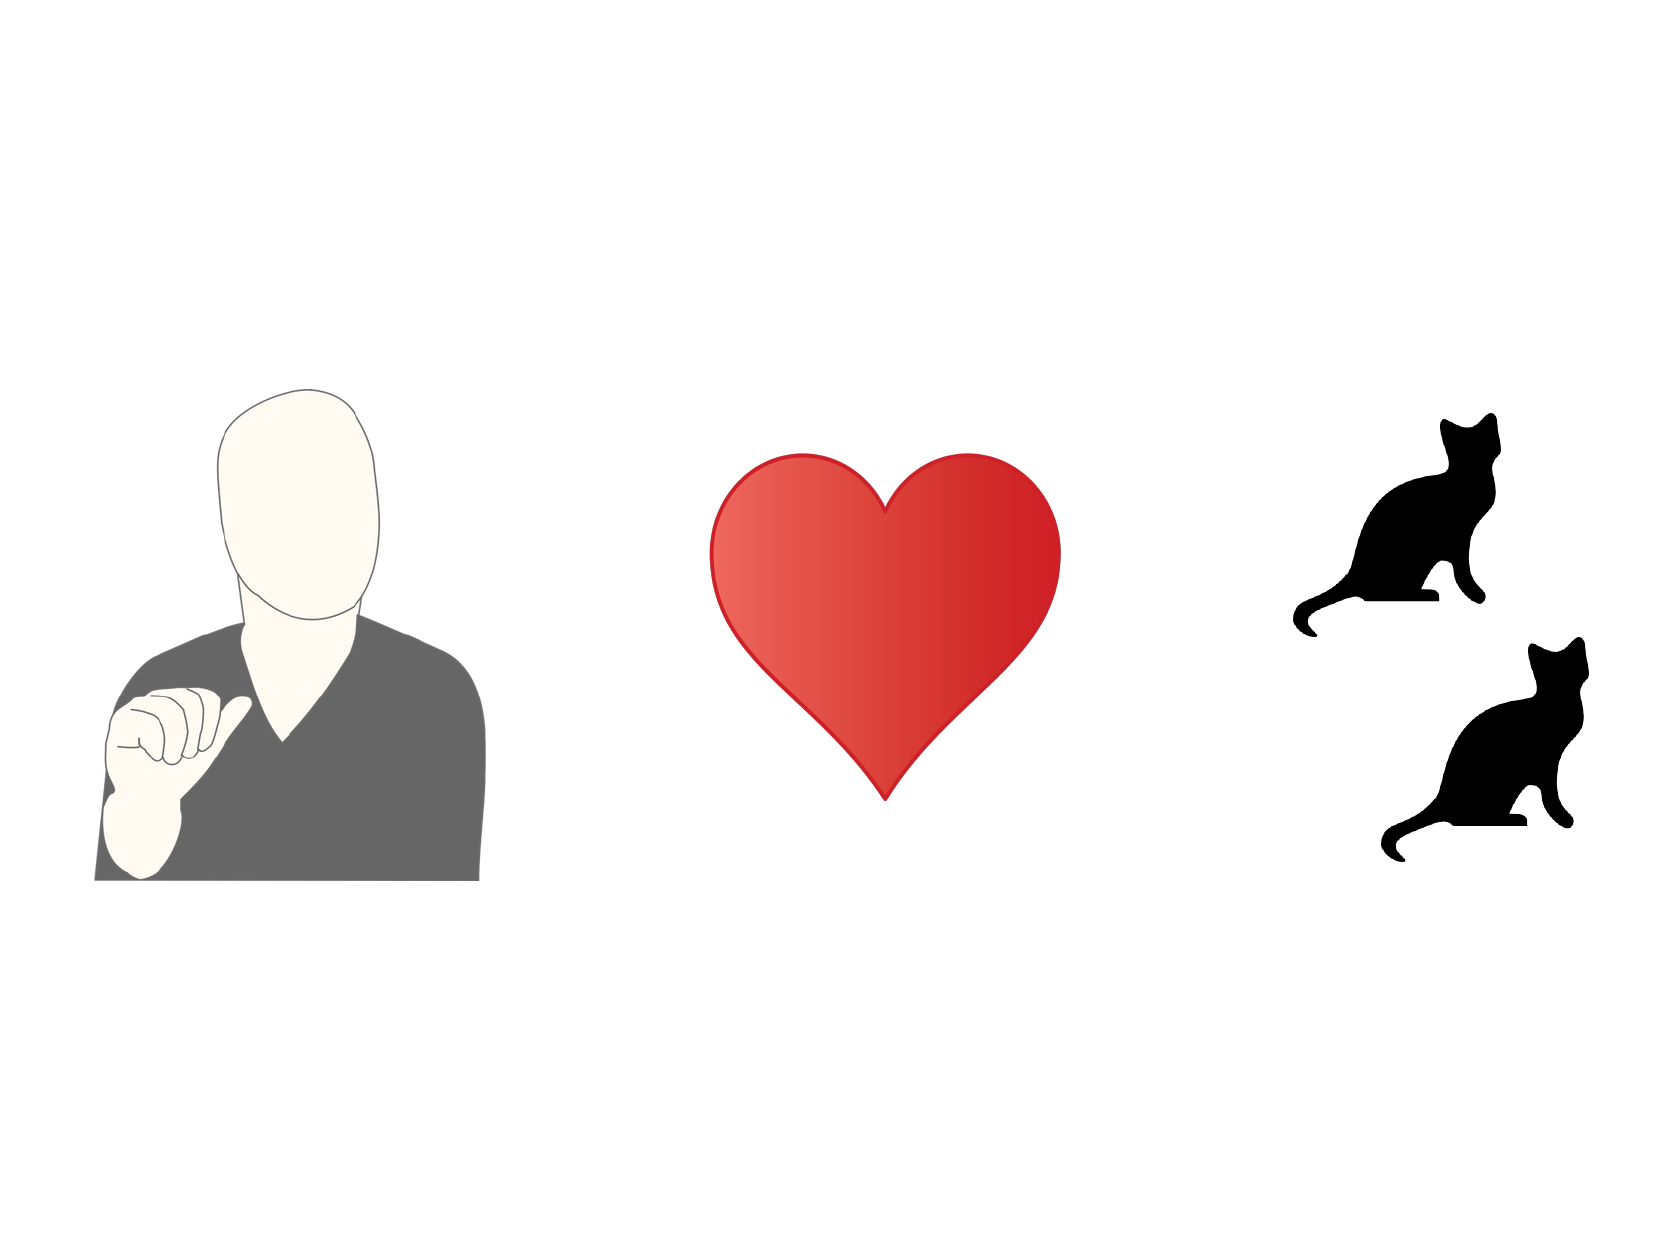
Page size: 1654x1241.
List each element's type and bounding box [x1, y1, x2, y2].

picture [1293, 413, 1589, 862]
picture [708, 452, 1063, 804]
picture [94, 389, 486, 881]
